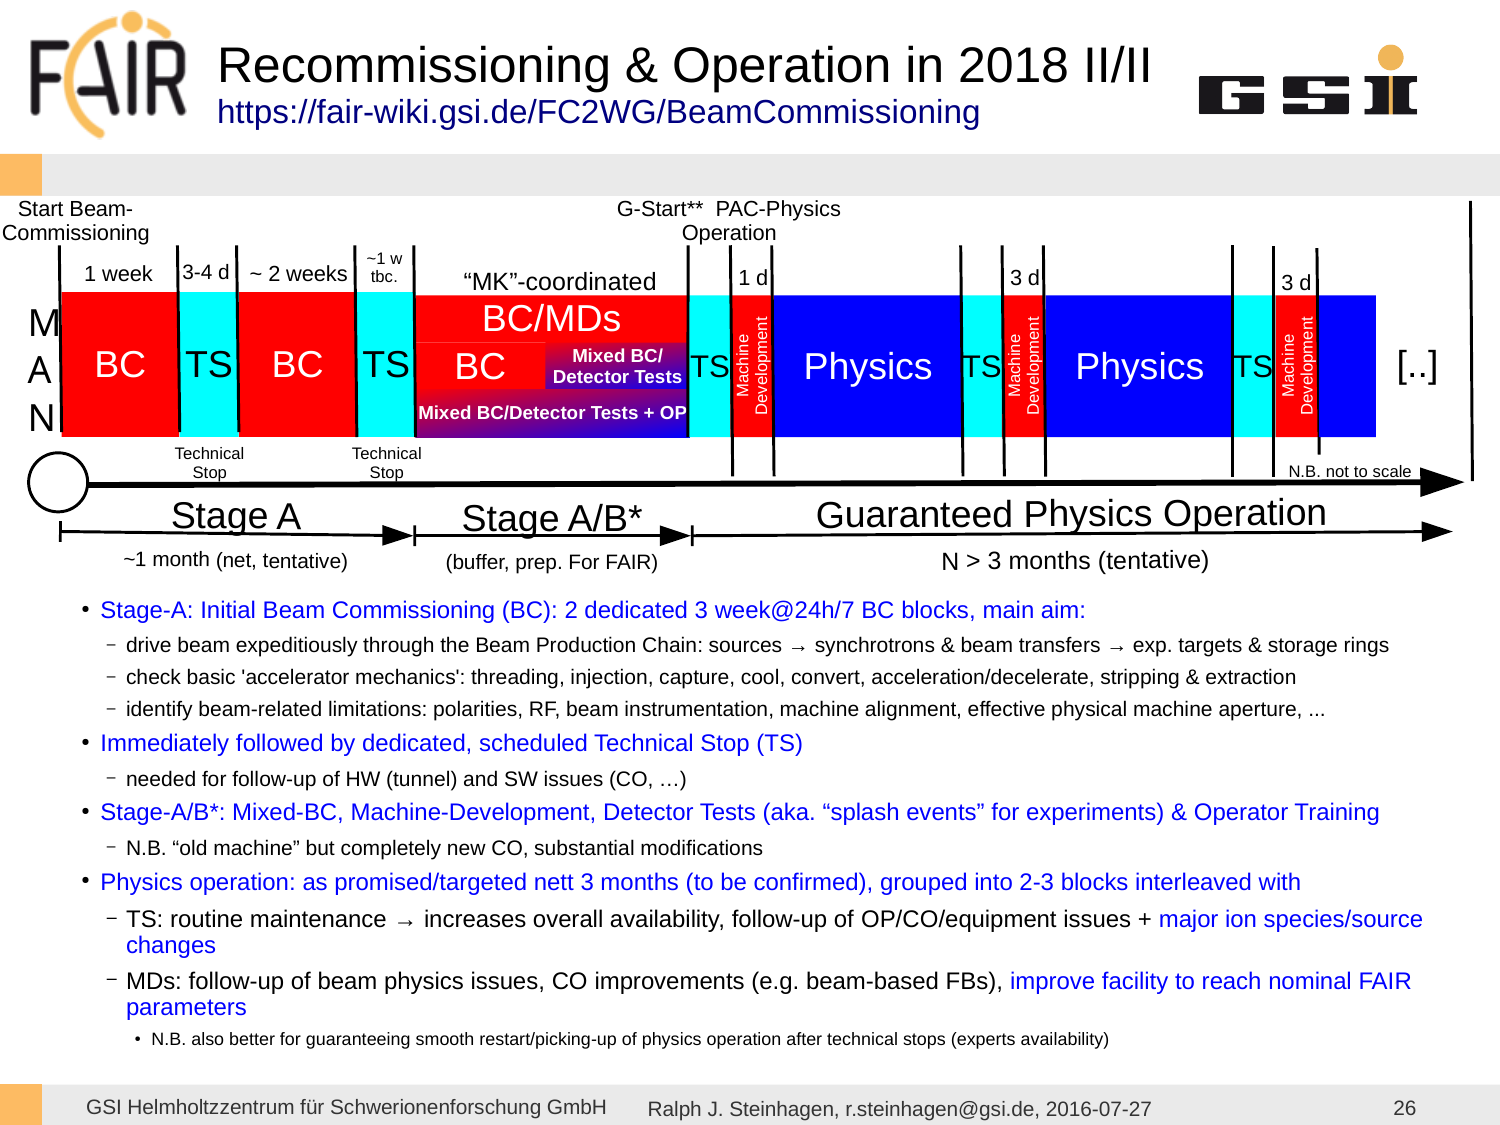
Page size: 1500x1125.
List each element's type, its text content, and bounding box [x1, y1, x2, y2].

text_box [28, 452, 88, 512]
text_box A [27, 357, 34, 404]
text_box Mixed BC/Detector Tests + OP [417, 389, 686, 438]
text_box TS [357, 292, 414, 437]
picture [30, 9, 187, 141]
list Stage-A: Initial Beam Commissioning (BC): 2 dedicated 3 week@24h/7 BC blocks, main aim: drive beam expeditiously through the Beam Production Chain: sources → synchrotrons & beam transfers → exp. targets & storage rings check basic 'accelerator mechanics': threading, injection, capture, cool, convert, acceleration/decelerate, stripping & extraction identify beam-related limitations: polarities, RF, beam instrumentation, machine alignment, effective physical machine aperture, ... Immediately followed by dedicated, scheduled Technical Stop (TS) needed for follow-up of HW (tunnel) and SW issues (CO, …) Stage-A/B*: Mixed-BC, Machine-Development, Detector Tests (aka. “splash events” for experiments) & Operator Training N.B. “old machine” but completely new CO, substantial modifications Physics operation: as promised/targeted nett 3 months (to be confirmed), grouped into 2-3 blocks interleaved with TS: routine maintenance → increases overall availability, follow-up of OP/CO/equipment issues + major ion species/source changes MDs: follow-up of beam physics issues, CO improvements (e.g. beam-based FBs), improve facility to reach nominal FAIR parameters N.B. also better for guaranteeing smooth restart/picking-up of physics operation after technical stops (experts availability) [75, 596, 1425, 1075]
text_box 3 d [1281, 270, 1326, 296]
text_box 3-4 d [177, 260, 235, 308]
text_box TS [690, 295, 730, 438]
text_box “MK”-coordinated [448, 259, 672, 303]
text_box BC [239, 292, 355, 437]
text_box BC/MDs [416, 295, 686, 343]
text_box 1 week [69, 254, 176, 294]
text_box 3 d [1009, 265, 1054, 291]
picture [1197, 42, 1419, 117]
text_box N [27, 404, 34, 451]
text_box TS [179, 308, 239, 437]
text_box Machine Development [1005, 295, 1043, 438]
text_box Mixed BC/ Detector Tests [546, 343, 686, 389]
text_box G-Start** PAC-Physics Operation [590, 189, 869, 277]
text_box [1319, 295, 1376, 438]
text_box Technical Stop [336, 437, 438, 491]
text_box M [27, 289, 34, 357]
text_box Physics [1046, 295, 1231, 438]
text_box BC [61, 292, 179, 437]
text_box ~ 2 weeks [234, 254, 353, 287]
text_box Machine Development [733, 295, 772, 438]
text_box TS [1234, 295, 1272, 438]
text_box TS [963, 295, 1001, 438]
text_box Technical Stop [159, 437, 260, 481]
text_box Physics [774, 295, 961, 438]
text_box Start Beam- Commissioning [0, 188, 166, 277]
text_box 1 d [738, 277, 782, 291]
text_box Machine Development [1275, 295, 1317, 438]
text_box BC [417, 343, 546, 389]
text_box [..] [1381, 336, 1454, 394]
title Recommissioning & Operation in 2018 II/II https://fair-wiki.gsi.de/FC2WG/BeamCommissioning [217, 20, 1180, 147]
text_box N.B. not to scale [1273, 454, 1428, 489]
text_box ~1 w tbc. [358, 248, 411, 298]
